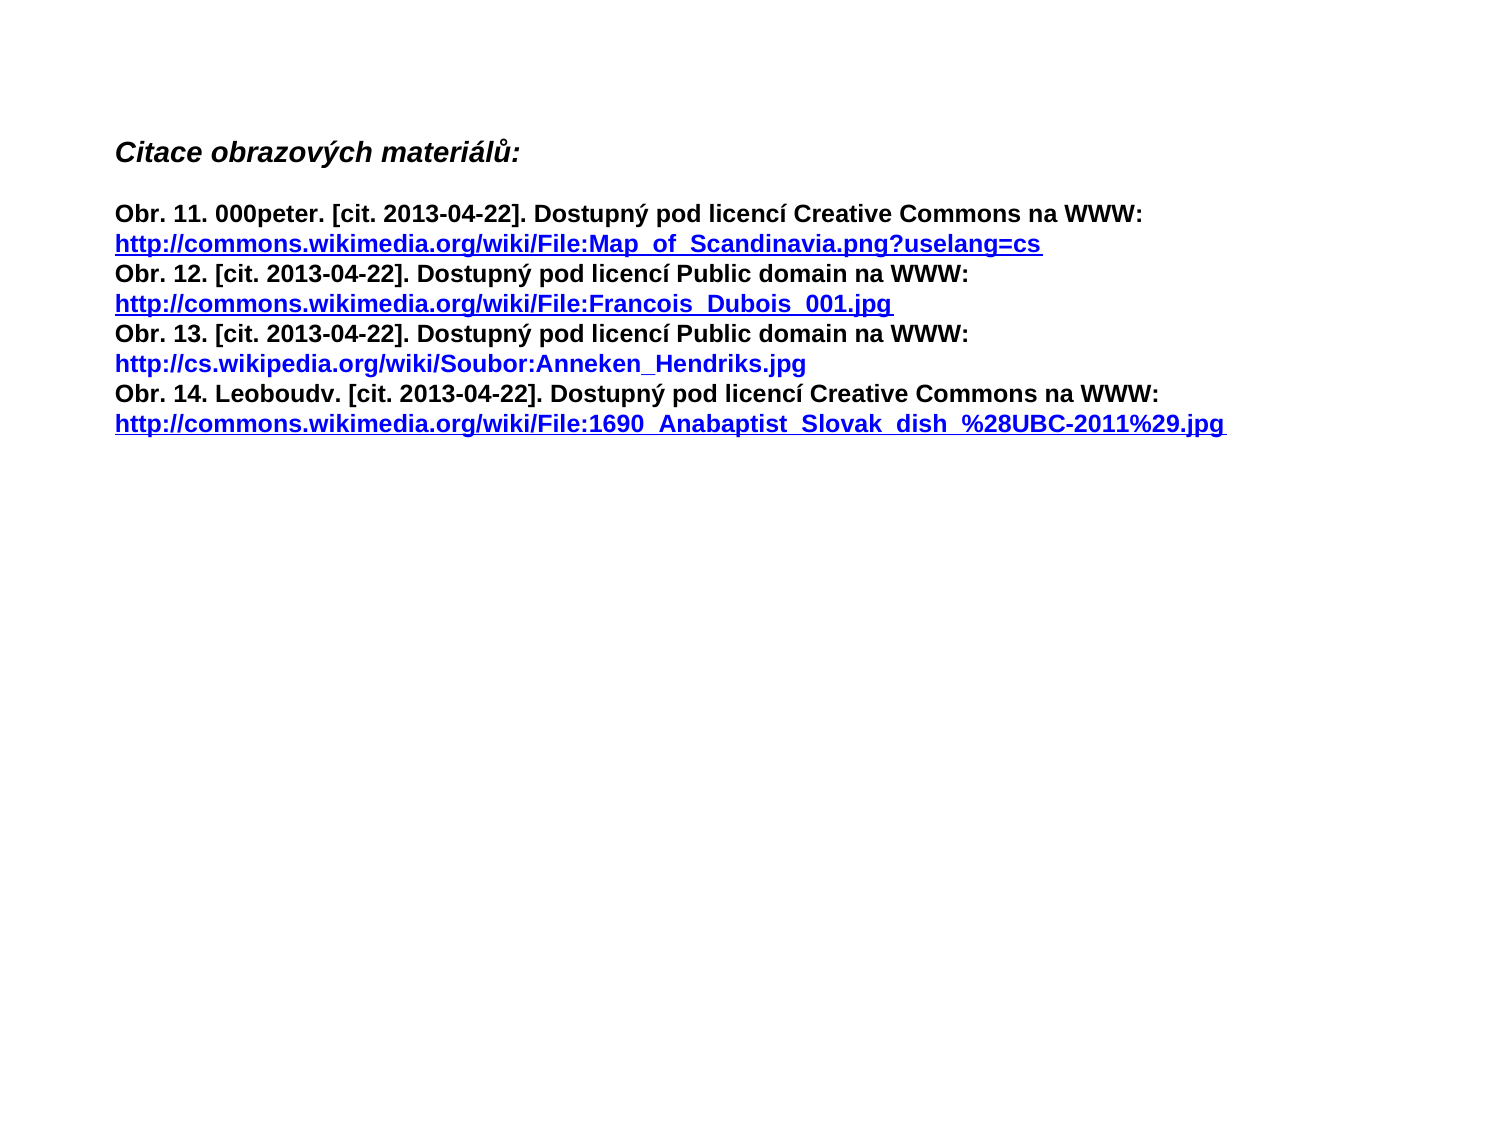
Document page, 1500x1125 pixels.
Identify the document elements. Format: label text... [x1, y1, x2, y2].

text_box Citace obrazových materiálů: Obr. 11. 000peter. [cit. 2013-04-22]. Dostupný pod licencí Creative Commons na WWW: http://commons.wikimedia.org/wiki/File:Map_of_Scandinavia.png?uselang=cs Obr. 12. [cit. 2013-04-22]. Dostupný pod licencí Public domain na WWW: http://commons.wikimedia.org/wiki/File:Francois_Dubois_001.jpg Obr. 13. [cit. 2013-04-22]. Dostupný pod licencí Public domain na WWW: http://cs.wikipedia.org/wiki/Soubor:Anneken_Hendriks.jpg Obr. 14. Leoboudv. [cit. 2013-04-22]. Dostupný pod licencí Creative Commons na WWW: http://commons.wikimedia.org/wiki/File:1690_Anabaptist_Slovak_dish_%28UBC-2011%29.jpg [100, 125, 1447, 476]
